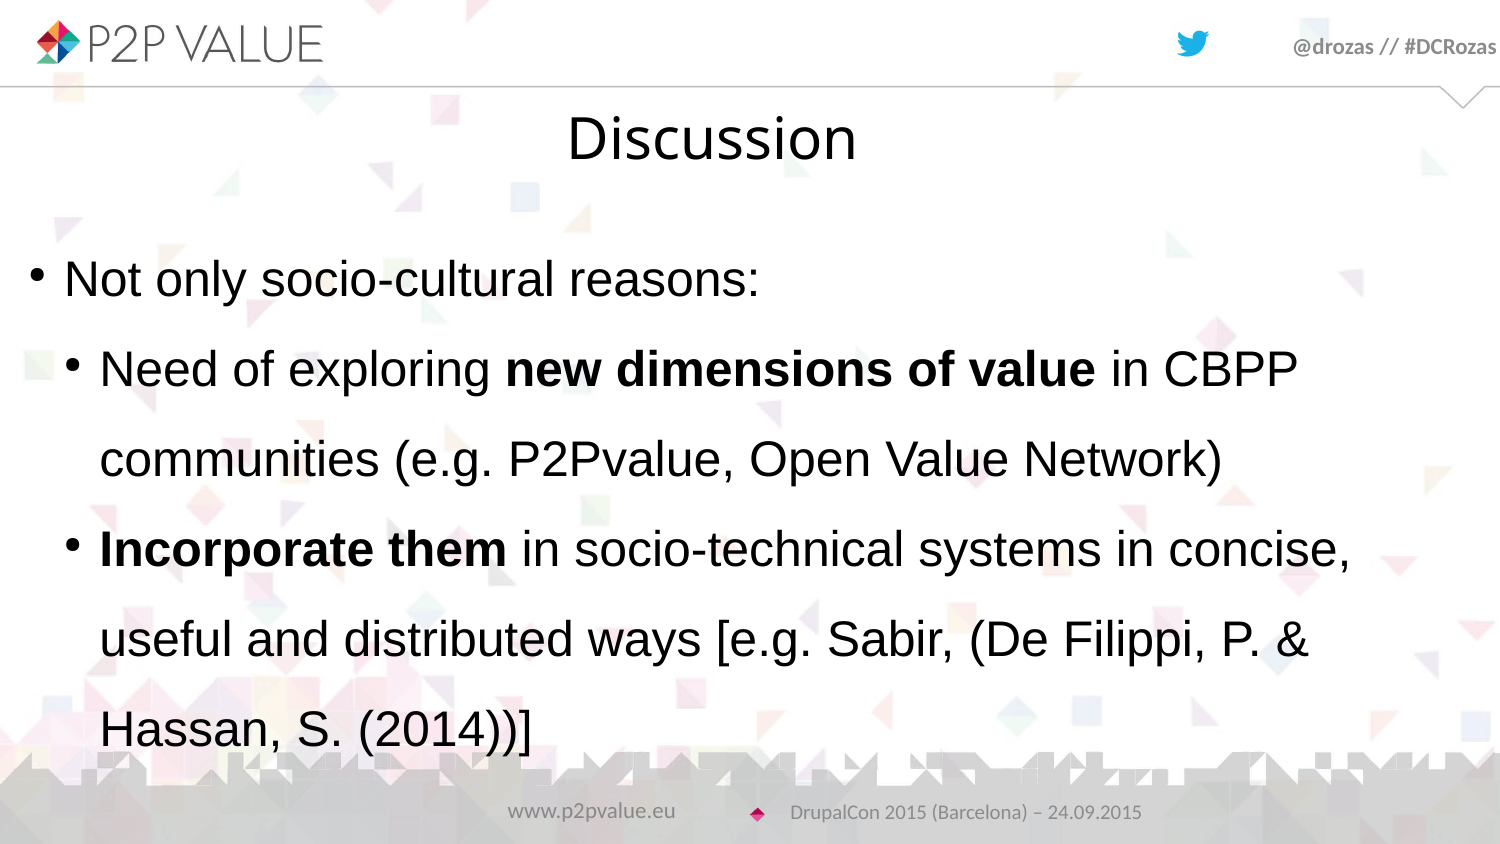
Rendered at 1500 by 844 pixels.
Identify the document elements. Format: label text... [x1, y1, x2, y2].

text_box DrupalCon 2015 (Barcelona) – 24.09.2015 [777, 788, 1470, 834]
title Discussion [60, 92, 1366, 181]
text_box @drozas // #DCRozas [1170, 15, 1500, 76]
subtitle Not only socio-cultural reasons: Need of exploring new dimensions of value in CBPP communities (e.g. P2Pvalue, Open Value Network) Incorporate them in socio-technical systems in concise, useful and distributed ways [e.g. Sabir, (De Filippi, P. & Hassan, S. (2014))] [15, 210, 1496, 766]
text_box www.p2pvalue.eu [501, 789, 720, 829]
picture [0, 0, 1500, 844]
